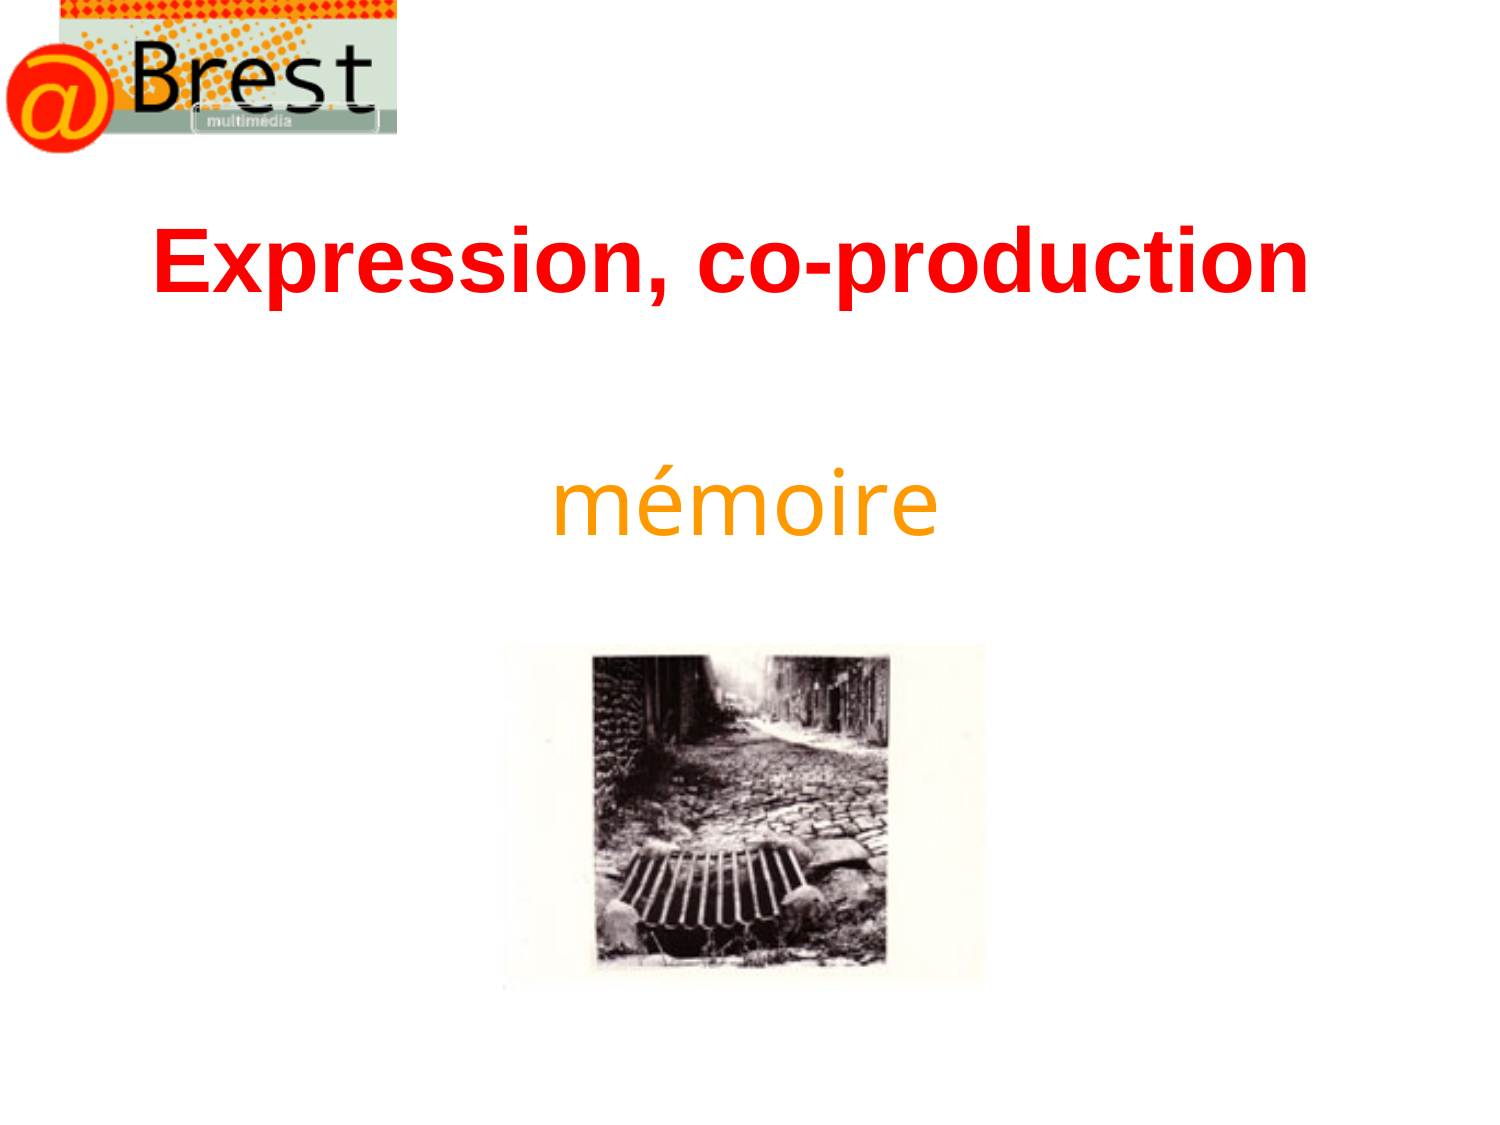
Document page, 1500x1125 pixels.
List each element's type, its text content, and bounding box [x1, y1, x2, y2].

title Expression, co-production mémoire [70, 0, 1421, 805]
picture [503, 644, 985, 990]
picture [0, 0, 397, 157]
